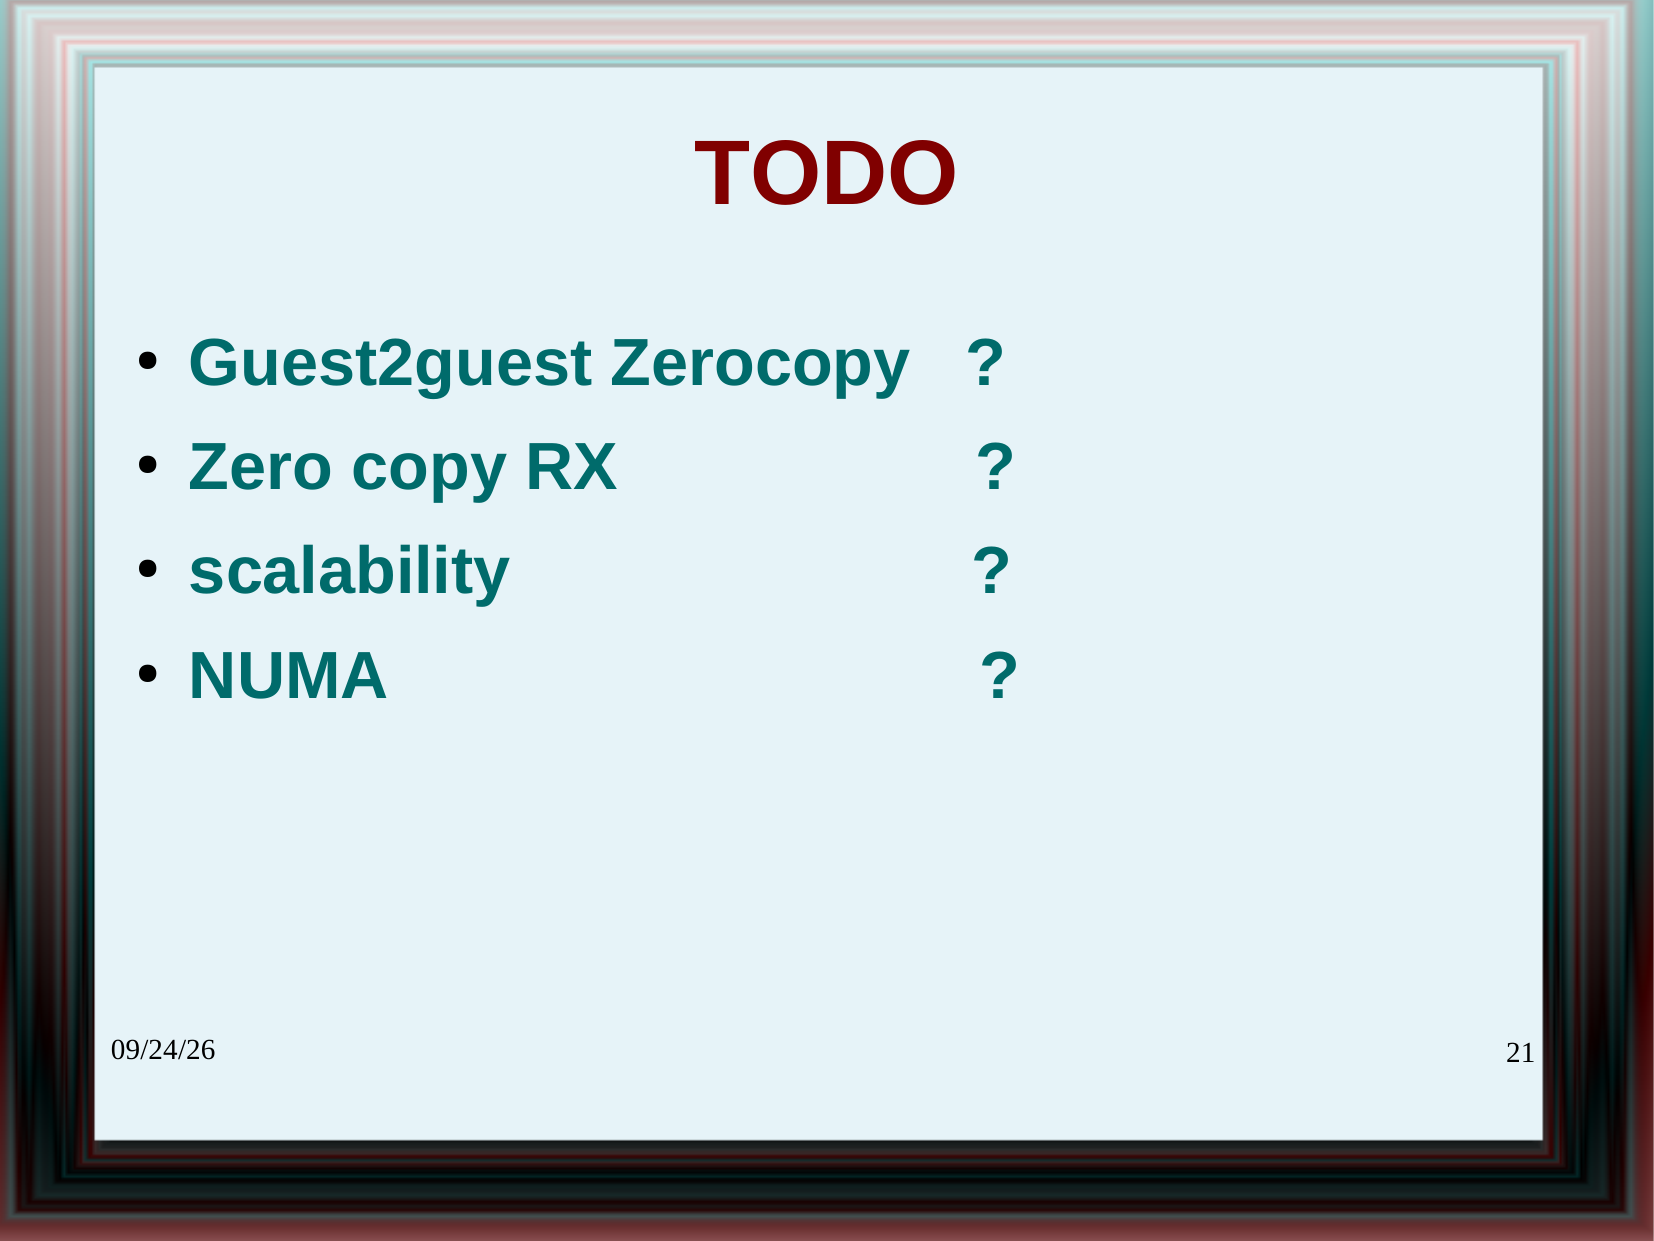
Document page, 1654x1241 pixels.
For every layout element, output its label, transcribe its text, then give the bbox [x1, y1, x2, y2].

picture [0, 0, 1654, 1241]
list Guest2guest Zerocopy ? Zero copy RX ? scalability ? NUMA ? [118, 324, 1506, 946]
title TODO [118, 95, 1536, 250]
